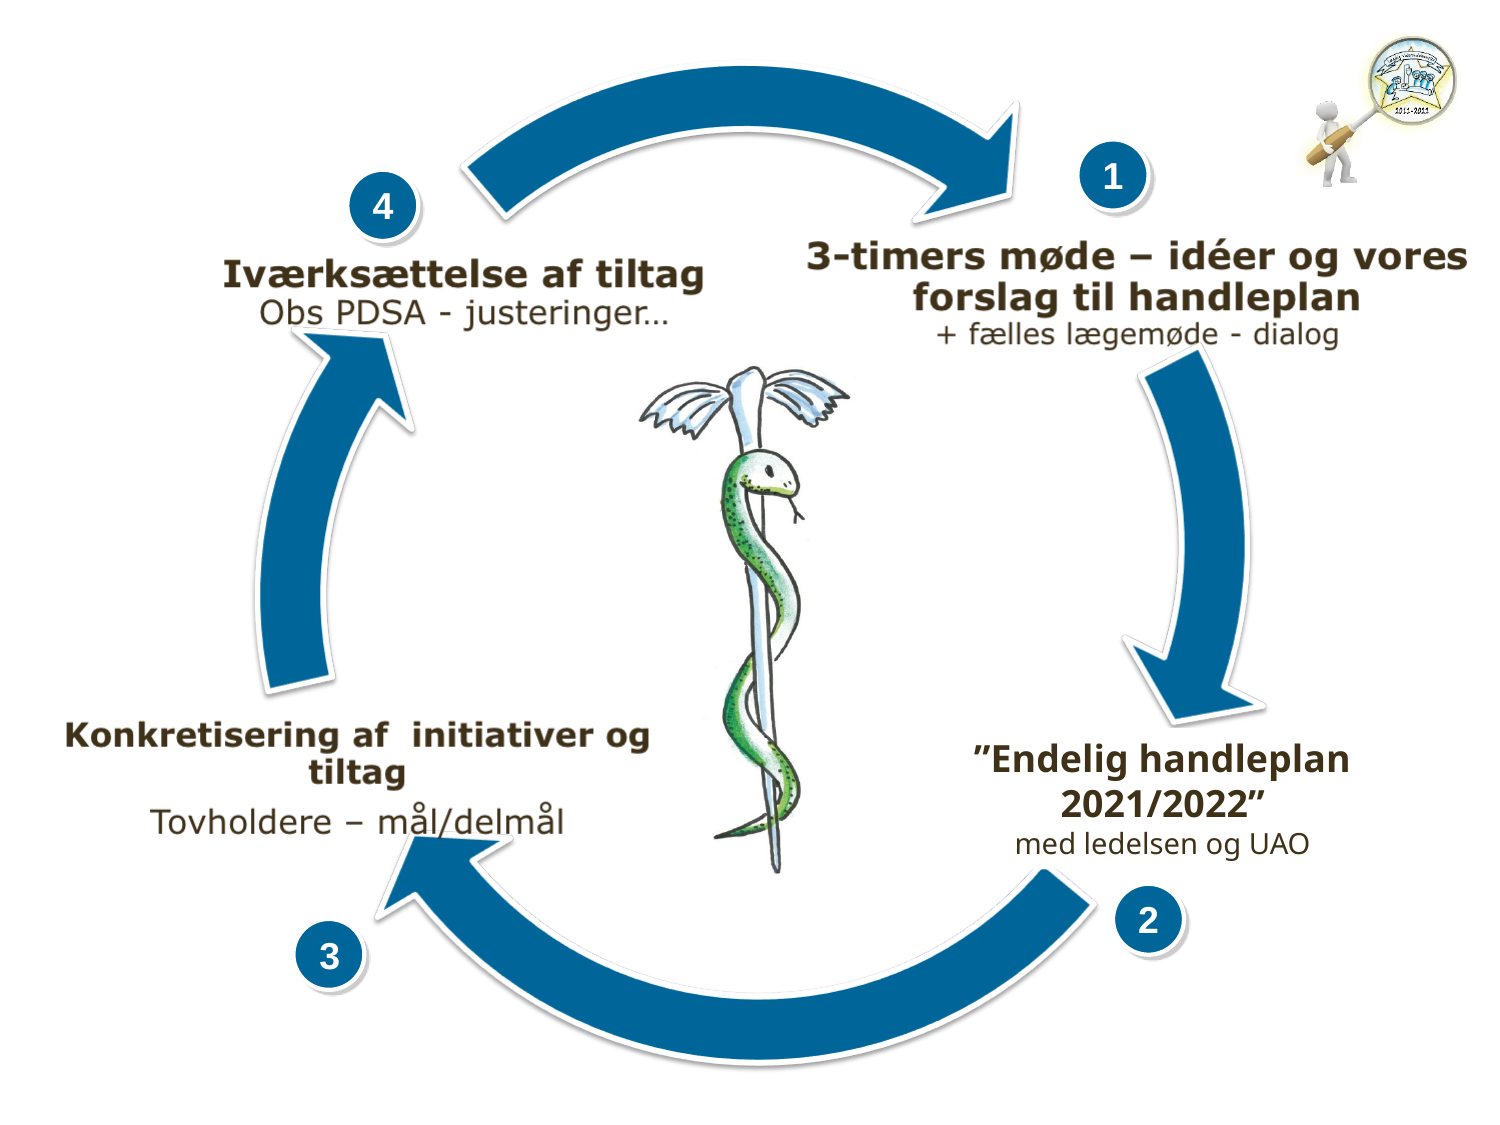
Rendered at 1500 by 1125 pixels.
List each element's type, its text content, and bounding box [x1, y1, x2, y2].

text_box [1095, 206, 1131, 211]
text_box [1130, 950, 1167, 955]
text_box 3 [294, 924, 366, 985]
picture [0, 23, 1500, 1075]
text_box [310, 918, 348, 924]
text_box 1 [1077, 144, 1149, 206]
text_box 2 [1113, 888, 1184, 950]
text_box [1131, 883, 1166, 888]
text_box [364, 236, 401, 241]
text_box [366, 169, 400, 174]
text_box [311, 985, 347, 990]
text_box [1095, 139, 1131, 144]
text_box ”Endelig handleplan 2021/2022” med ledelsen og UAO [878, 727, 1447, 870]
text_box 4 [347, 174, 419, 236]
